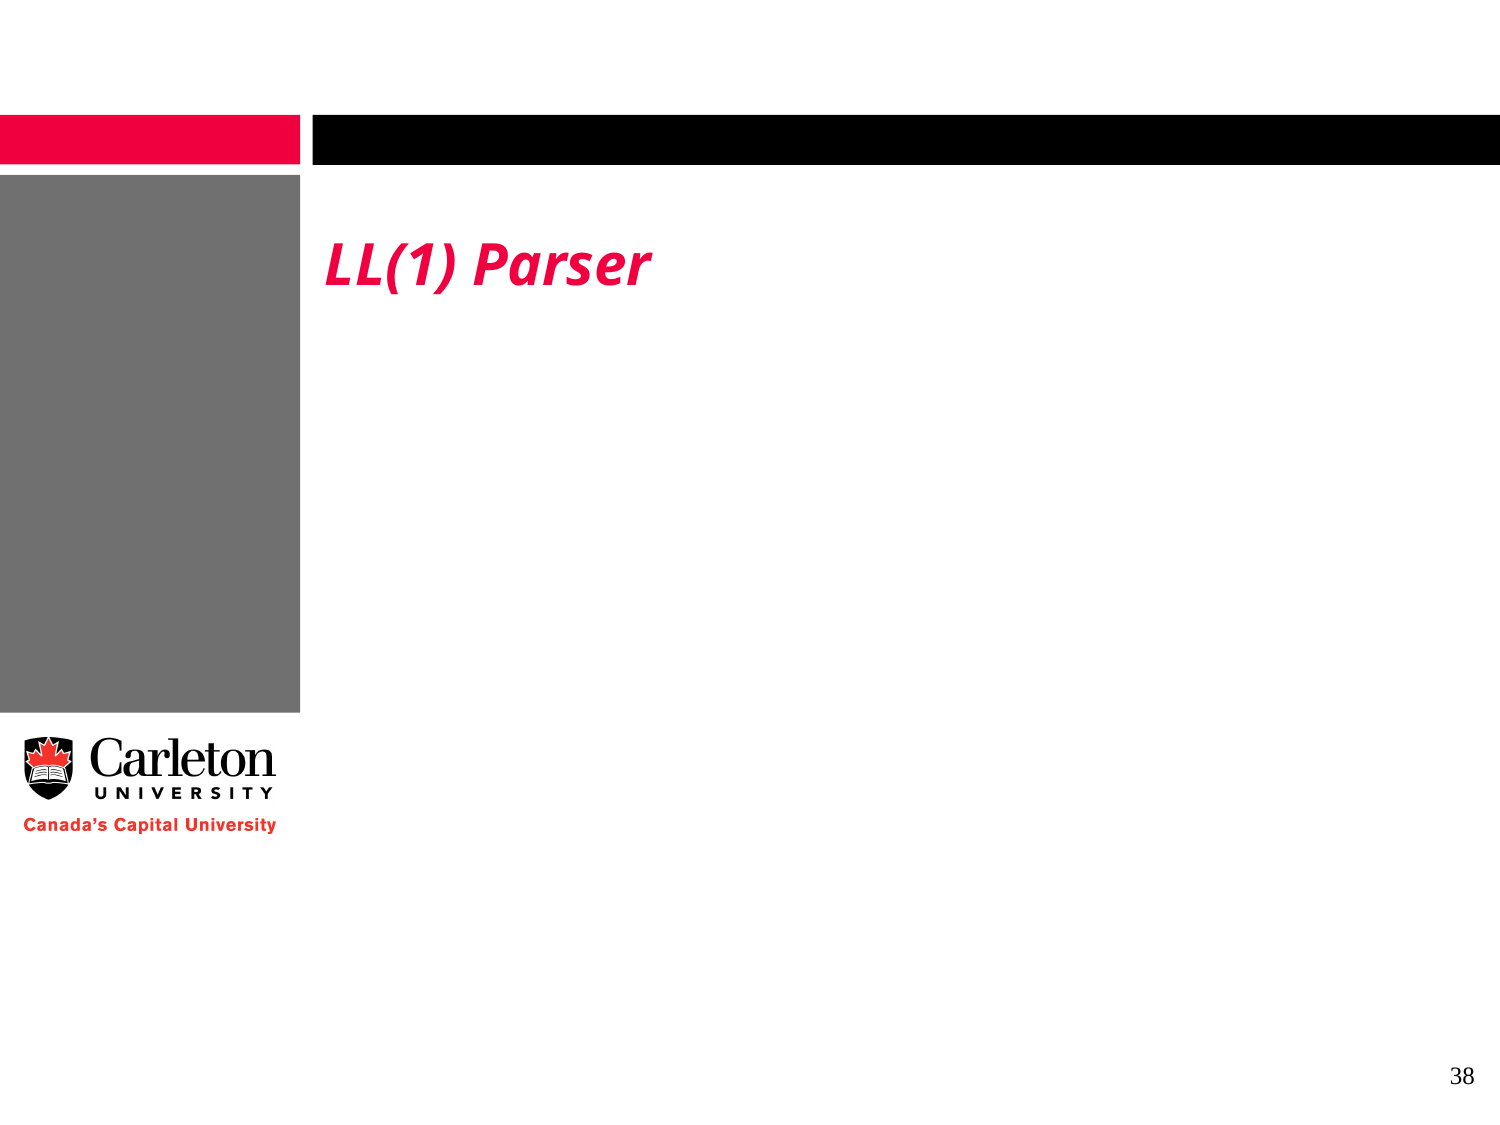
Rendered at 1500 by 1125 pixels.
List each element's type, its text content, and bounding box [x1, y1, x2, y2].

title LL(1) Parser [324, 194, 1450, 331]
picture [24, 737, 276, 834]
